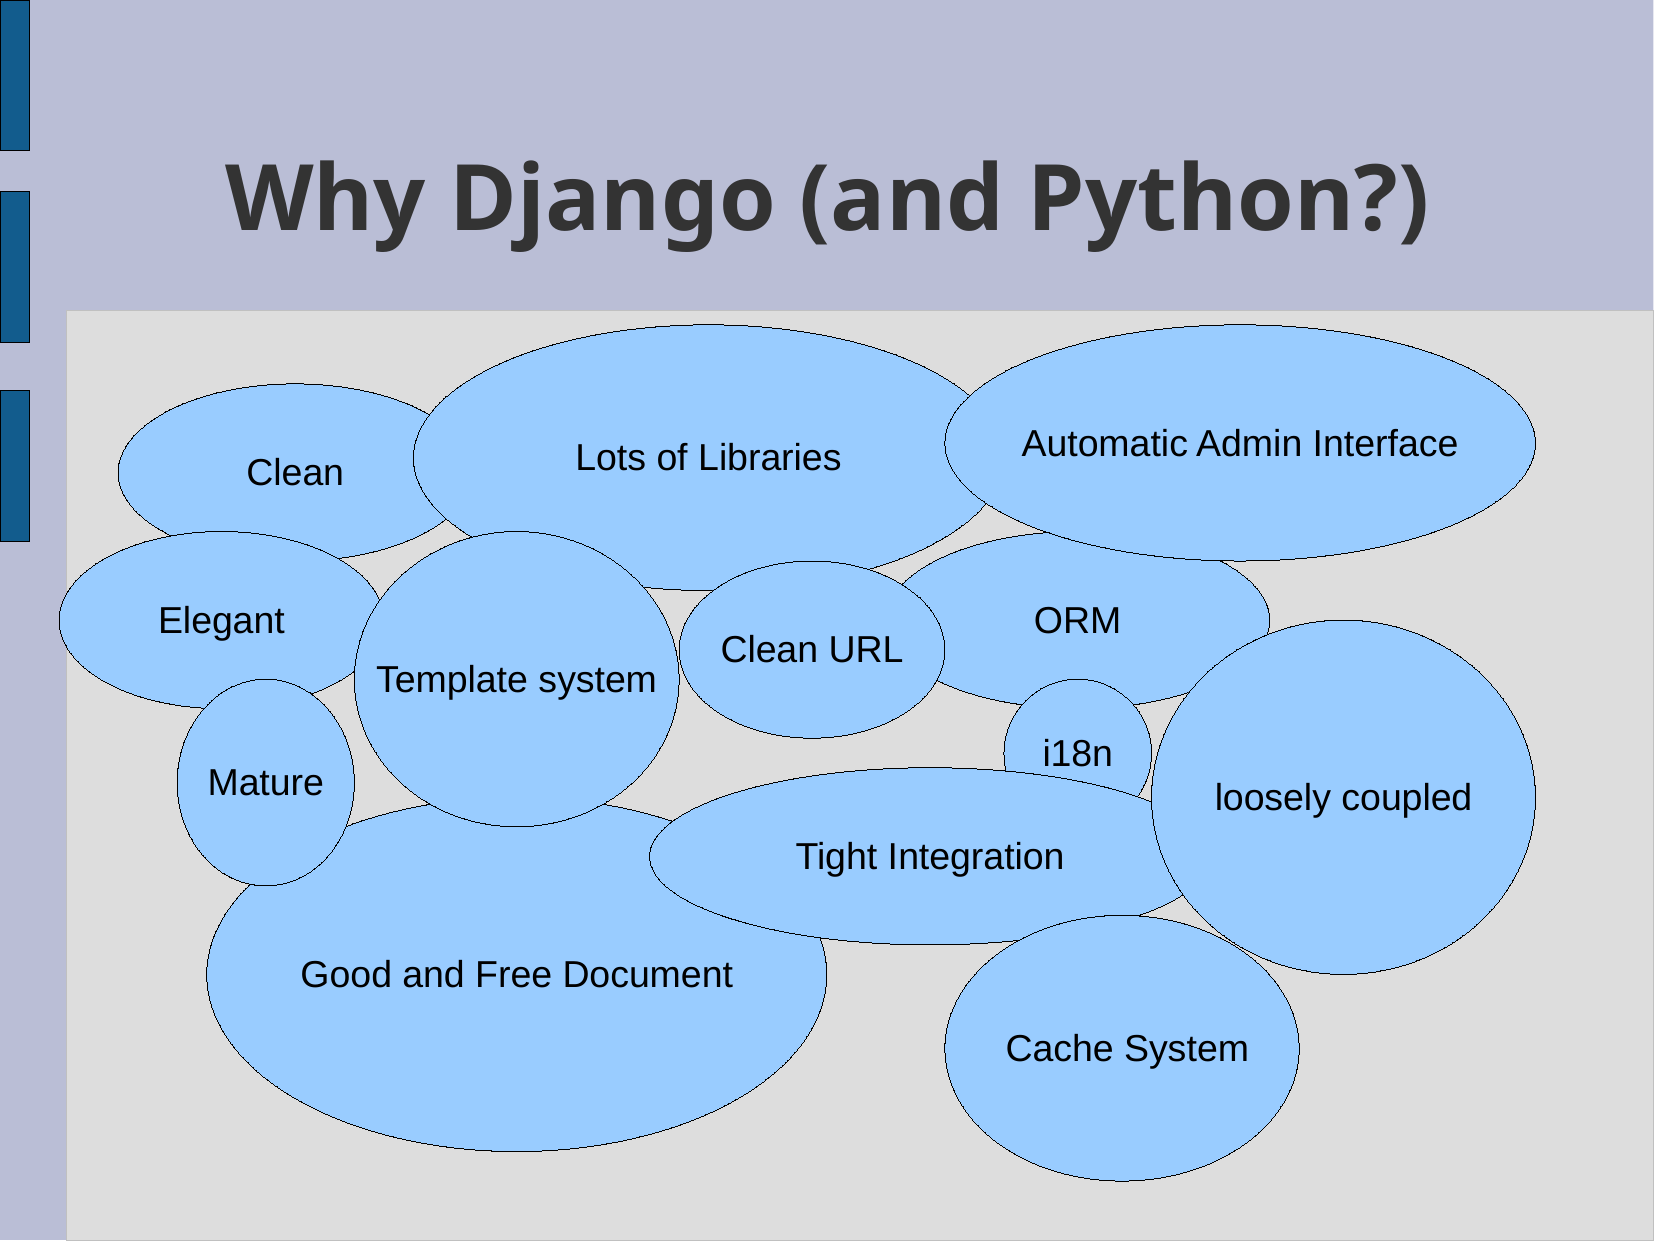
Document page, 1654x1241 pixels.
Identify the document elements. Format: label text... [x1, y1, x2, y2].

text_box ORM [902, 532, 1270, 705]
title Why Django (and Python?) [121, 91, 1534, 299]
text_box Clean URL [679, 561, 945, 739]
text_box loosely coupled [1151, 620, 1536, 975]
text_box Template system [354, 531, 680, 827]
text_box Good and Free Document [206, 804, 827, 1152]
text_box Cache System [944, 915, 1300, 1182]
text_box Clean [118, 383, 446, 559]
text_box i18n [1003, 679, 1152, 796]
text_box Elegant [59, 531, 380, 709]
text_box Automatic Admin Interface [944, 324, 1536, 562]
text_box Mature [177, 679, 355, 886]
text_box Tight Integration [649, 767, 1183, 945]
text_box Lots of Libraries [413, 324, 986, 591]
